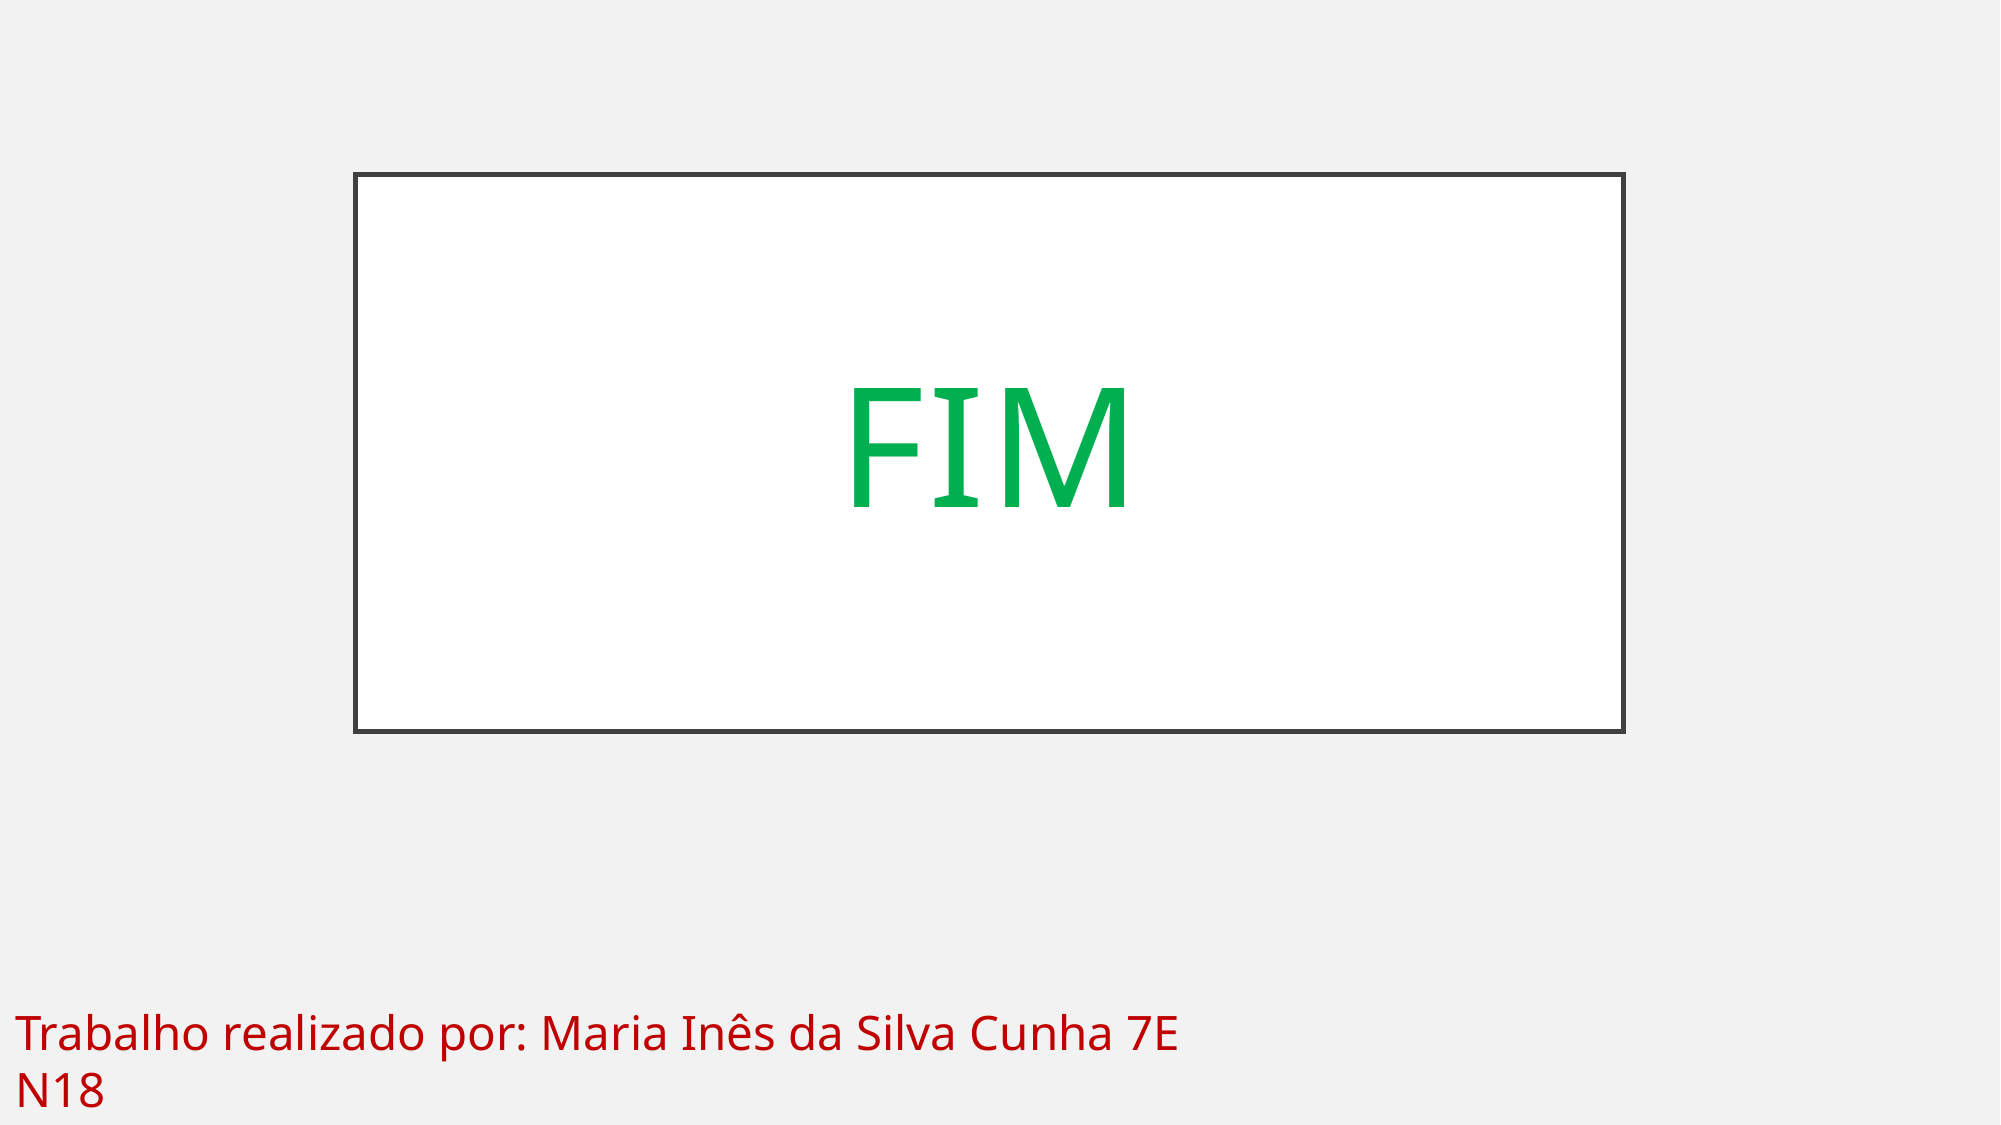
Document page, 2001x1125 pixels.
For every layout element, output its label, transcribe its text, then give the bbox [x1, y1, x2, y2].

list Trabalho realizado por: Maria Inês da Silva Cunha 7E N18 [0, 995, 1268, 1125]
title FIM [355, 174, 1624, 732]
